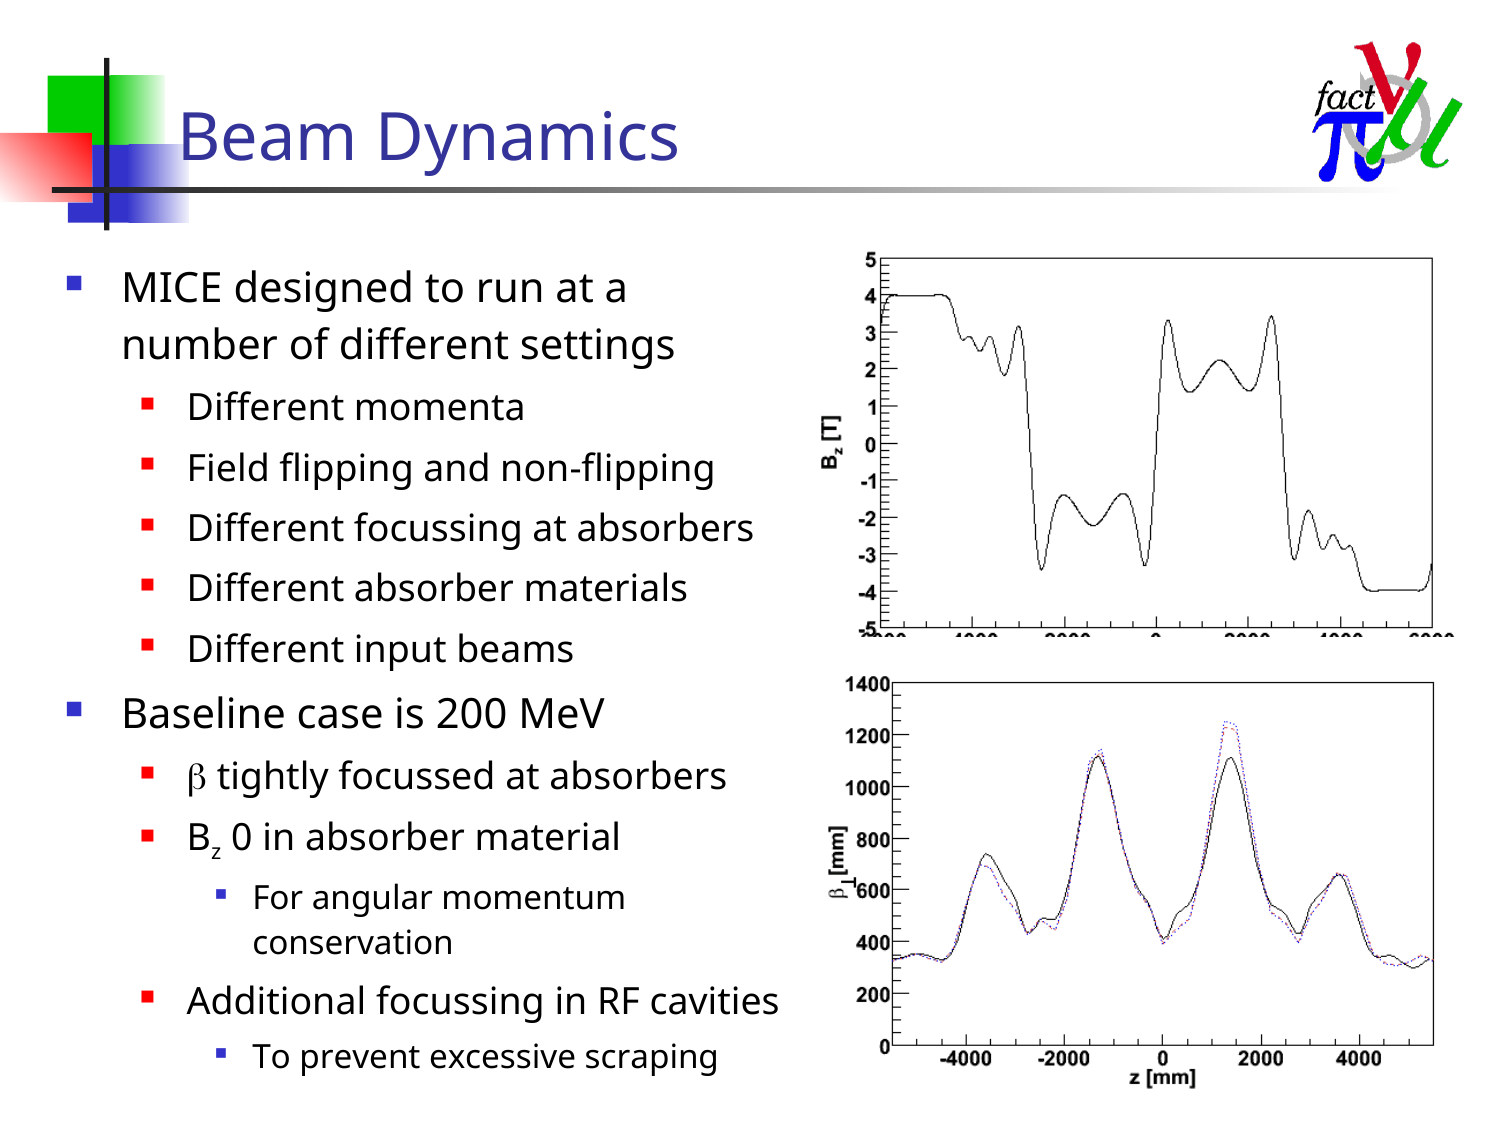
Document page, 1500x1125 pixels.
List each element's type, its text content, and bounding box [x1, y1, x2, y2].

picture [812, 212, 1500, 1091]
picture [1441, 41, 1463, 188]
list MICE designed to run at a number of different settings Different momenta Field flipping and non-flipping Different focussing at absorbers Different absorber materials Different input beams Baseline case is 200 MeV  tightly focussed at absorbers Bz 0 in absorber material For angular momentum conservation Additional focussing in RF cavities To prevent excessive scraping [50, 249, 801, 1125]
title Beam Dynamics [162, 0, 1441, 188]
